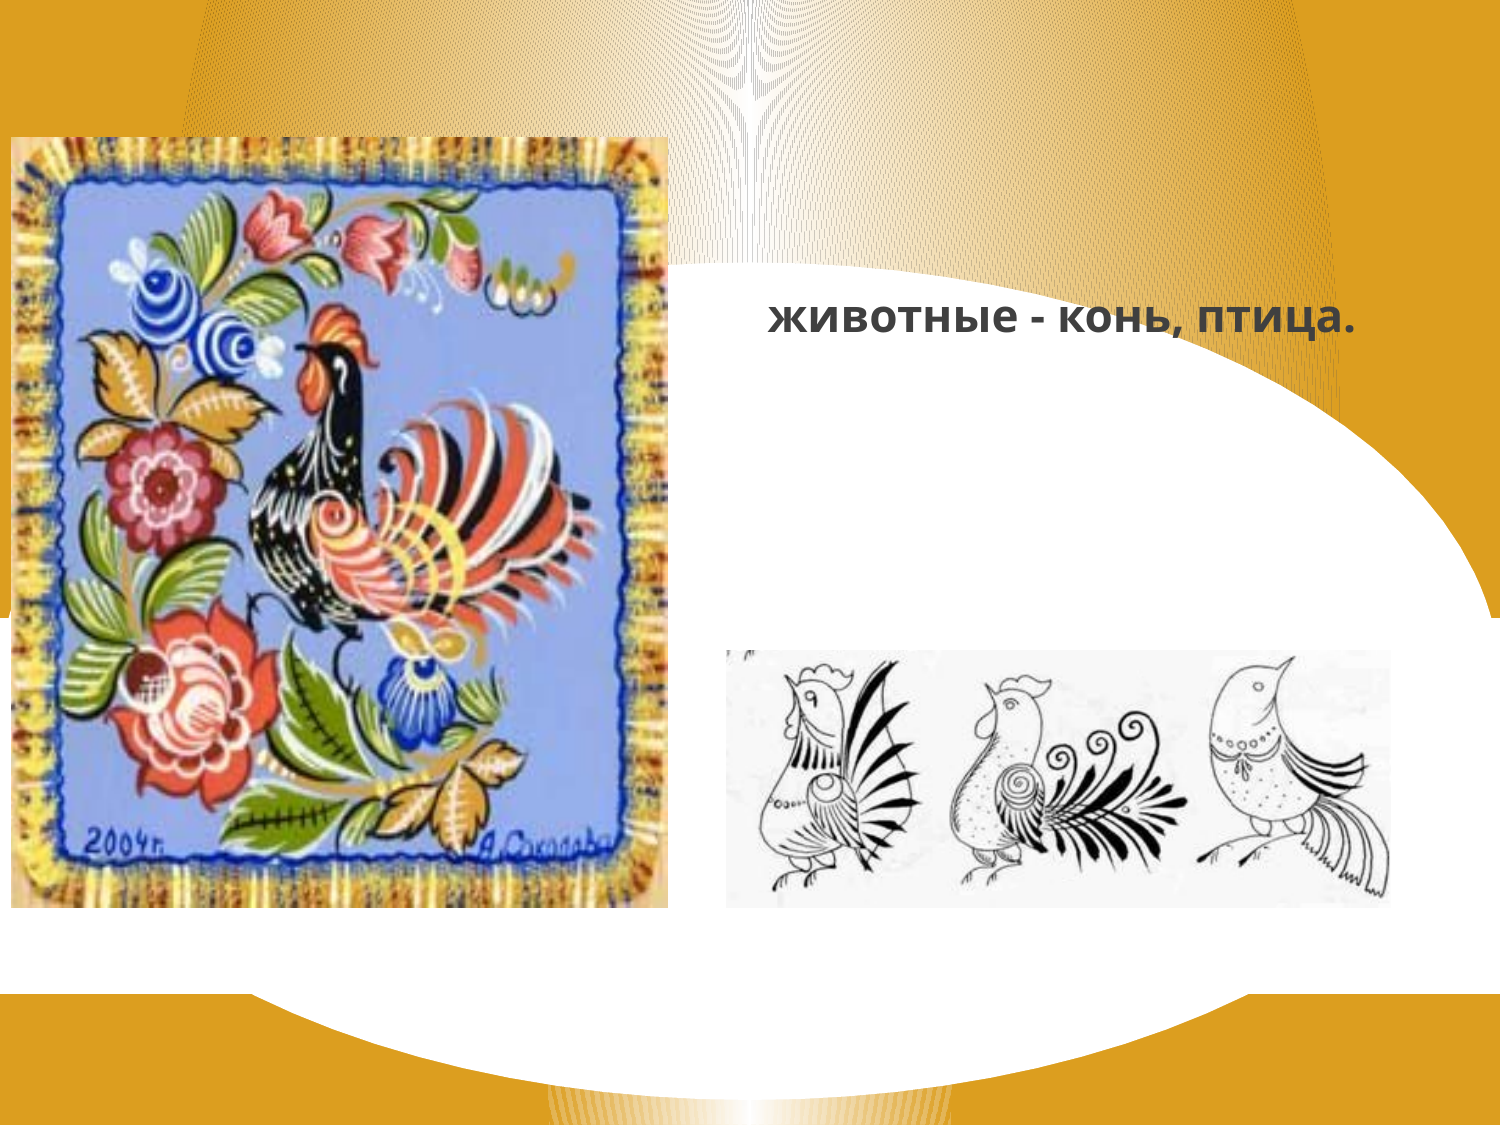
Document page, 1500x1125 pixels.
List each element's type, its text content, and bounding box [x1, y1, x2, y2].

picture [11, 137, 668, 908]
list животные - конь, птица. [668, 278, 1500, 368]
picture [726, 650, 1391, 908]
